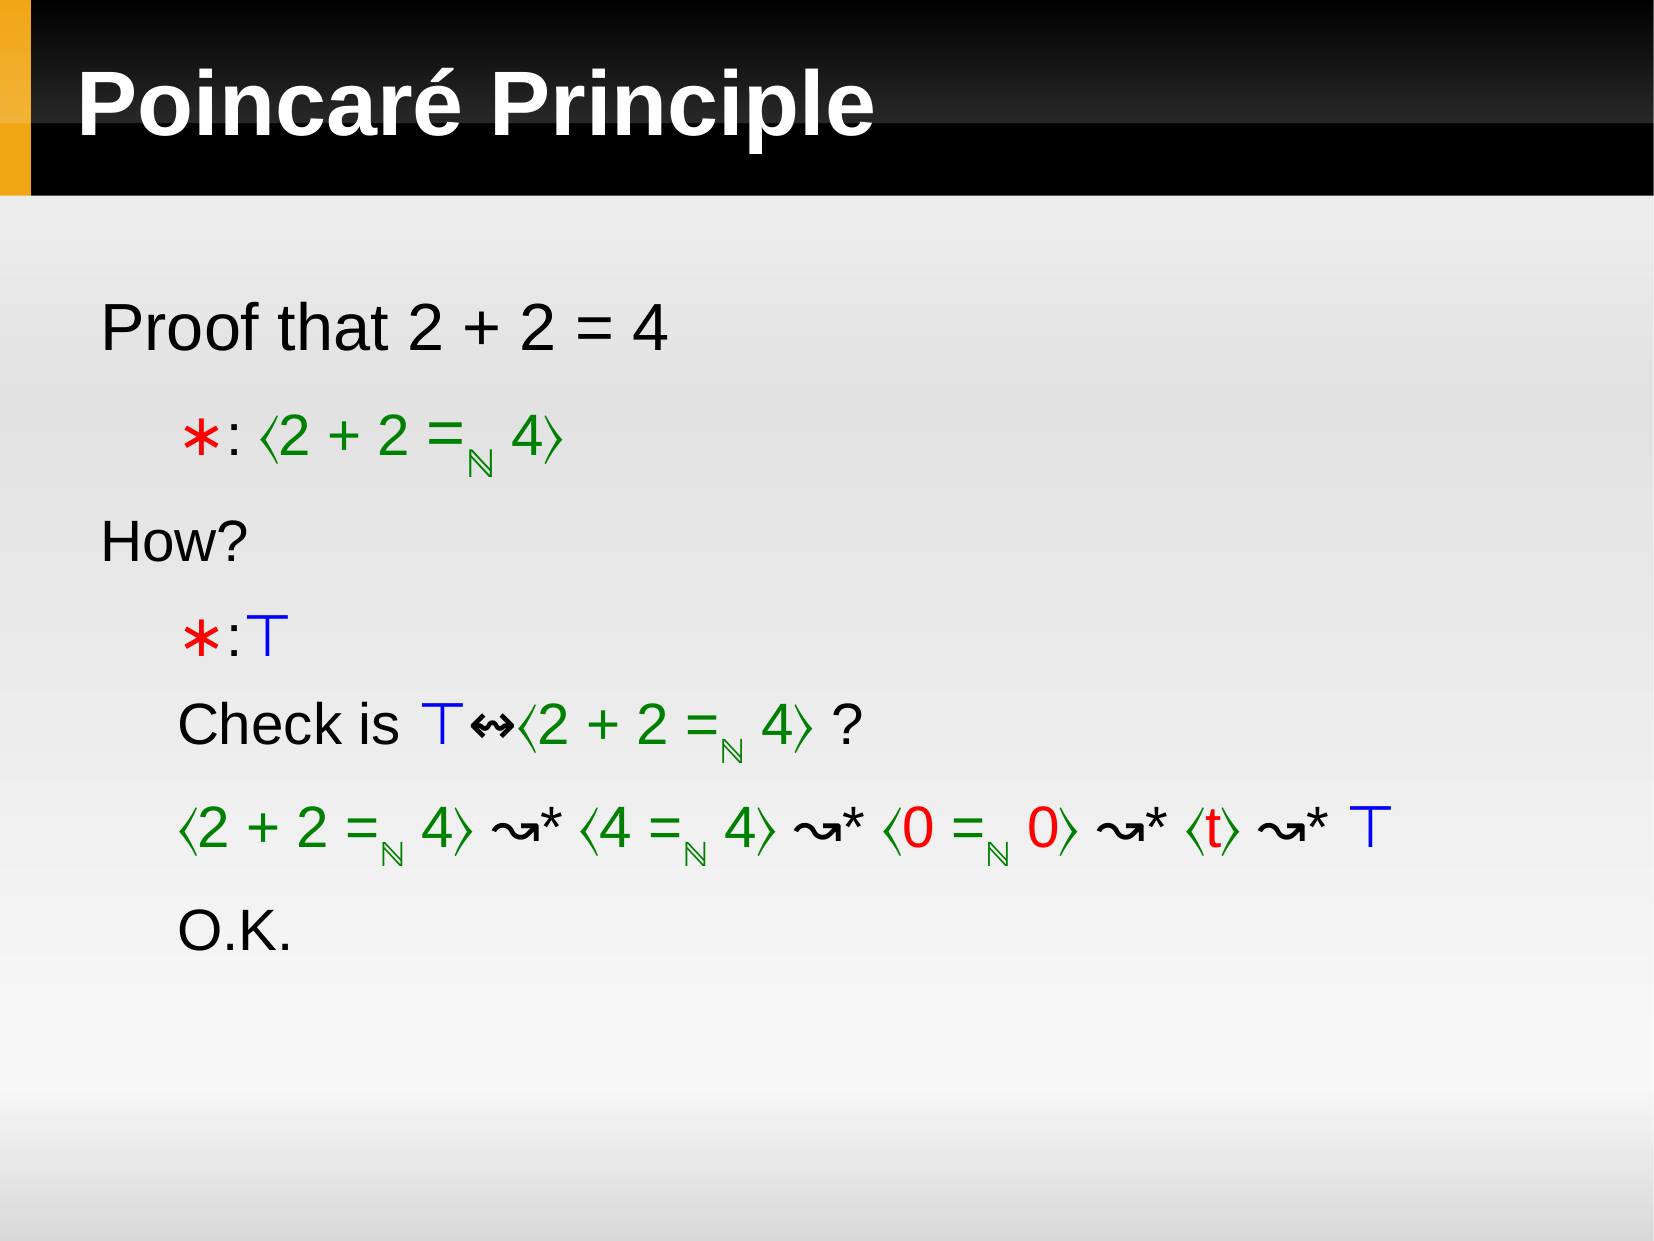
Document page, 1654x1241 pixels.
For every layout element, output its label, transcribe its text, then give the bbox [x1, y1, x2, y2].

list Proof that 2 + 2 = 4 ∗: 〈2 + 2 =ℕ 4〉 How? ∗:⊤ Check is ⊤↭〈2 + 2 =ℕ 4〉 ? 〈2 + 2 =ℕ 4〉 ↝* 〈4 =ℕ 4〉 ↝* 〈0 =ℕ 0〉 ↝* 〈t〉 ↝* ⊤ O.K. [82, 290, 1571, 1109]
picture [0, 0, 1654, 1241]
title Poincaré Principle [76, 0, 1565, 208]
